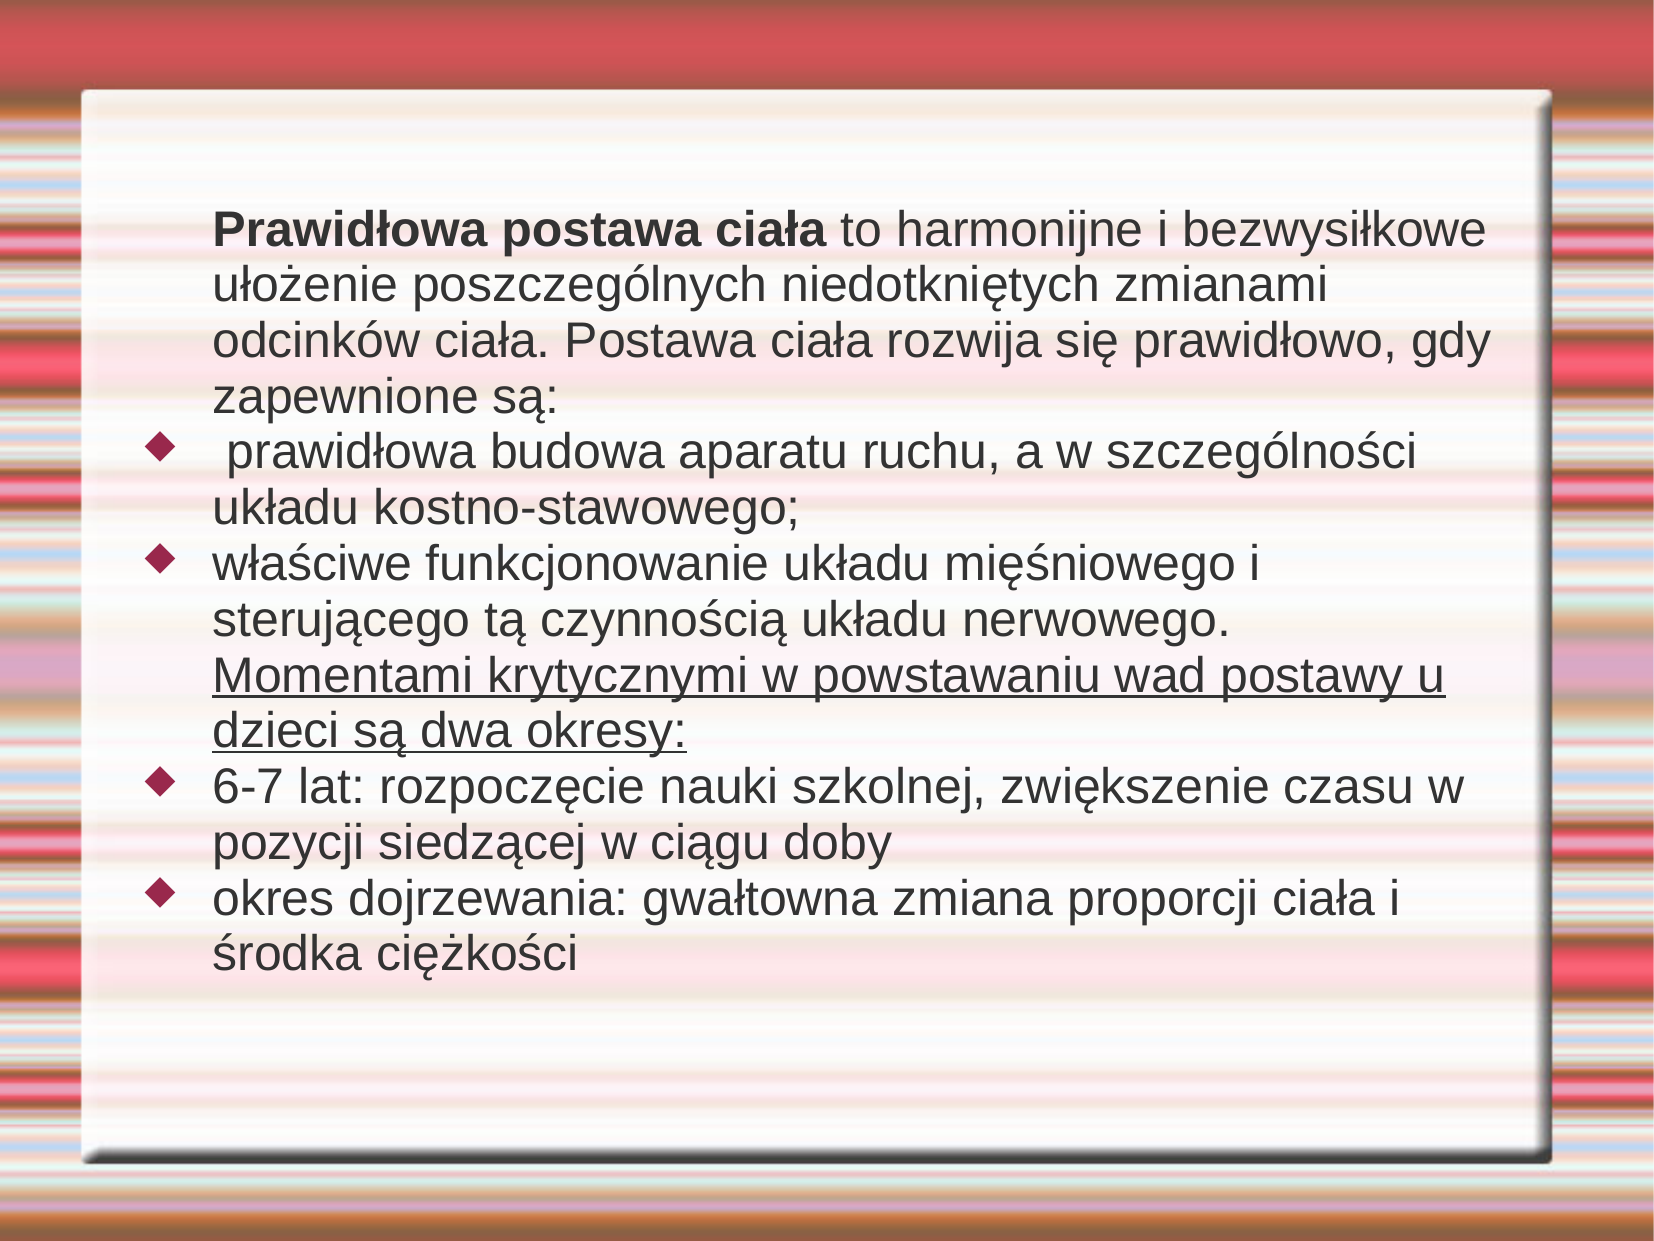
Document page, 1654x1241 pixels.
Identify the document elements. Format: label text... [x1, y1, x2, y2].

picture [0, 0, 1654, 1241]
list Prawidłowa postawa ciała to harmonijne i bezwysiłkowe ułożenie poszczególnych niedotkniętych zmianami odcinków ciała. Postawa ciała rozwija się prawidłowo, gdy zapewnione są: prawidłowa budowa aparatu ruchu, a w szczególności układu kostno-stawowego; właściwe funkcjonowanie układu mięśniowego i sterującego tą czynnością układu nerwowego. Momentami krytycznymi w powstawaniu wad postawy u dzieci są dwa okresy: 6-7 lat: rozpoczęcie nauki szkolnej, zwiększenie czasu w pozycji siedzącej w ciągu doby okres dojrzewania: gwałtowna zmiana proporcji ciała i środka ciężkości [129, 200, 1511, 1039]
